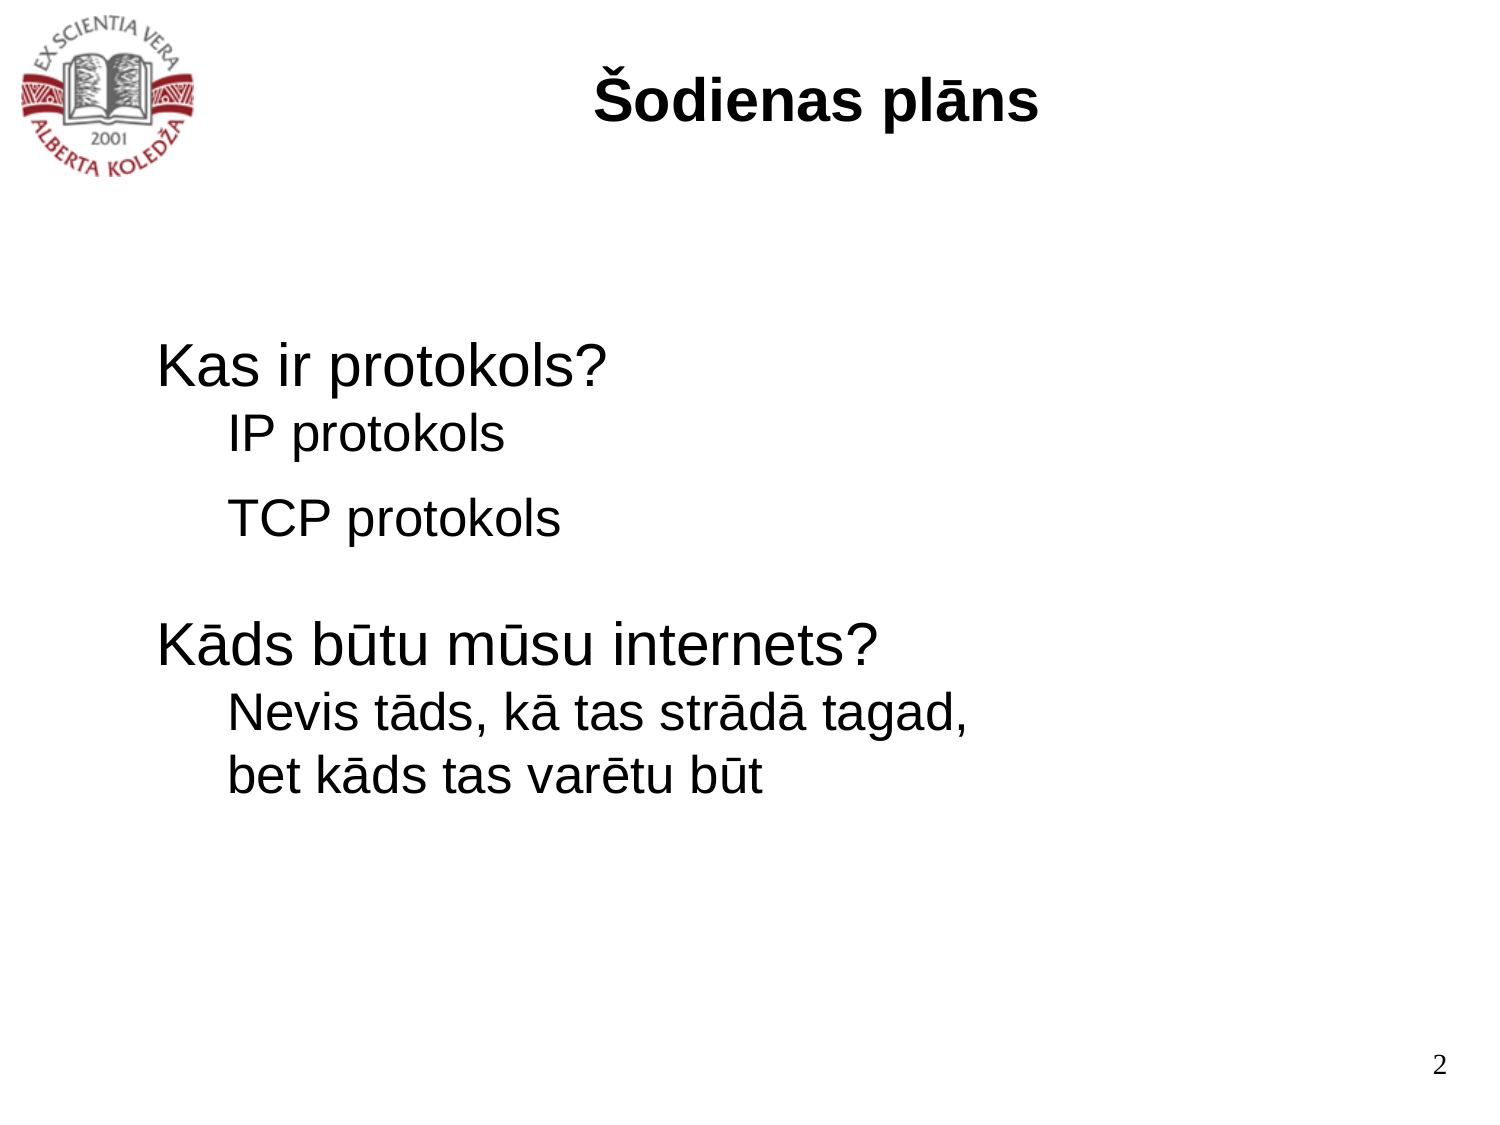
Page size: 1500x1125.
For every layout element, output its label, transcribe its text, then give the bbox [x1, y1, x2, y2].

title Šodienas plāns [187, 44, 1425, 150]
text_box <skaitlis> [1312, 1037, 1463, 1101]
picture [21, 15, 194, 177]
list Kas ir protokols? IP protokols TCP protokols Kāds būtu mūsu internets? Nevis tāds, kā tas strādā tagad, bet kāds tas varētu būt [85, 216, 1436, 1035]
